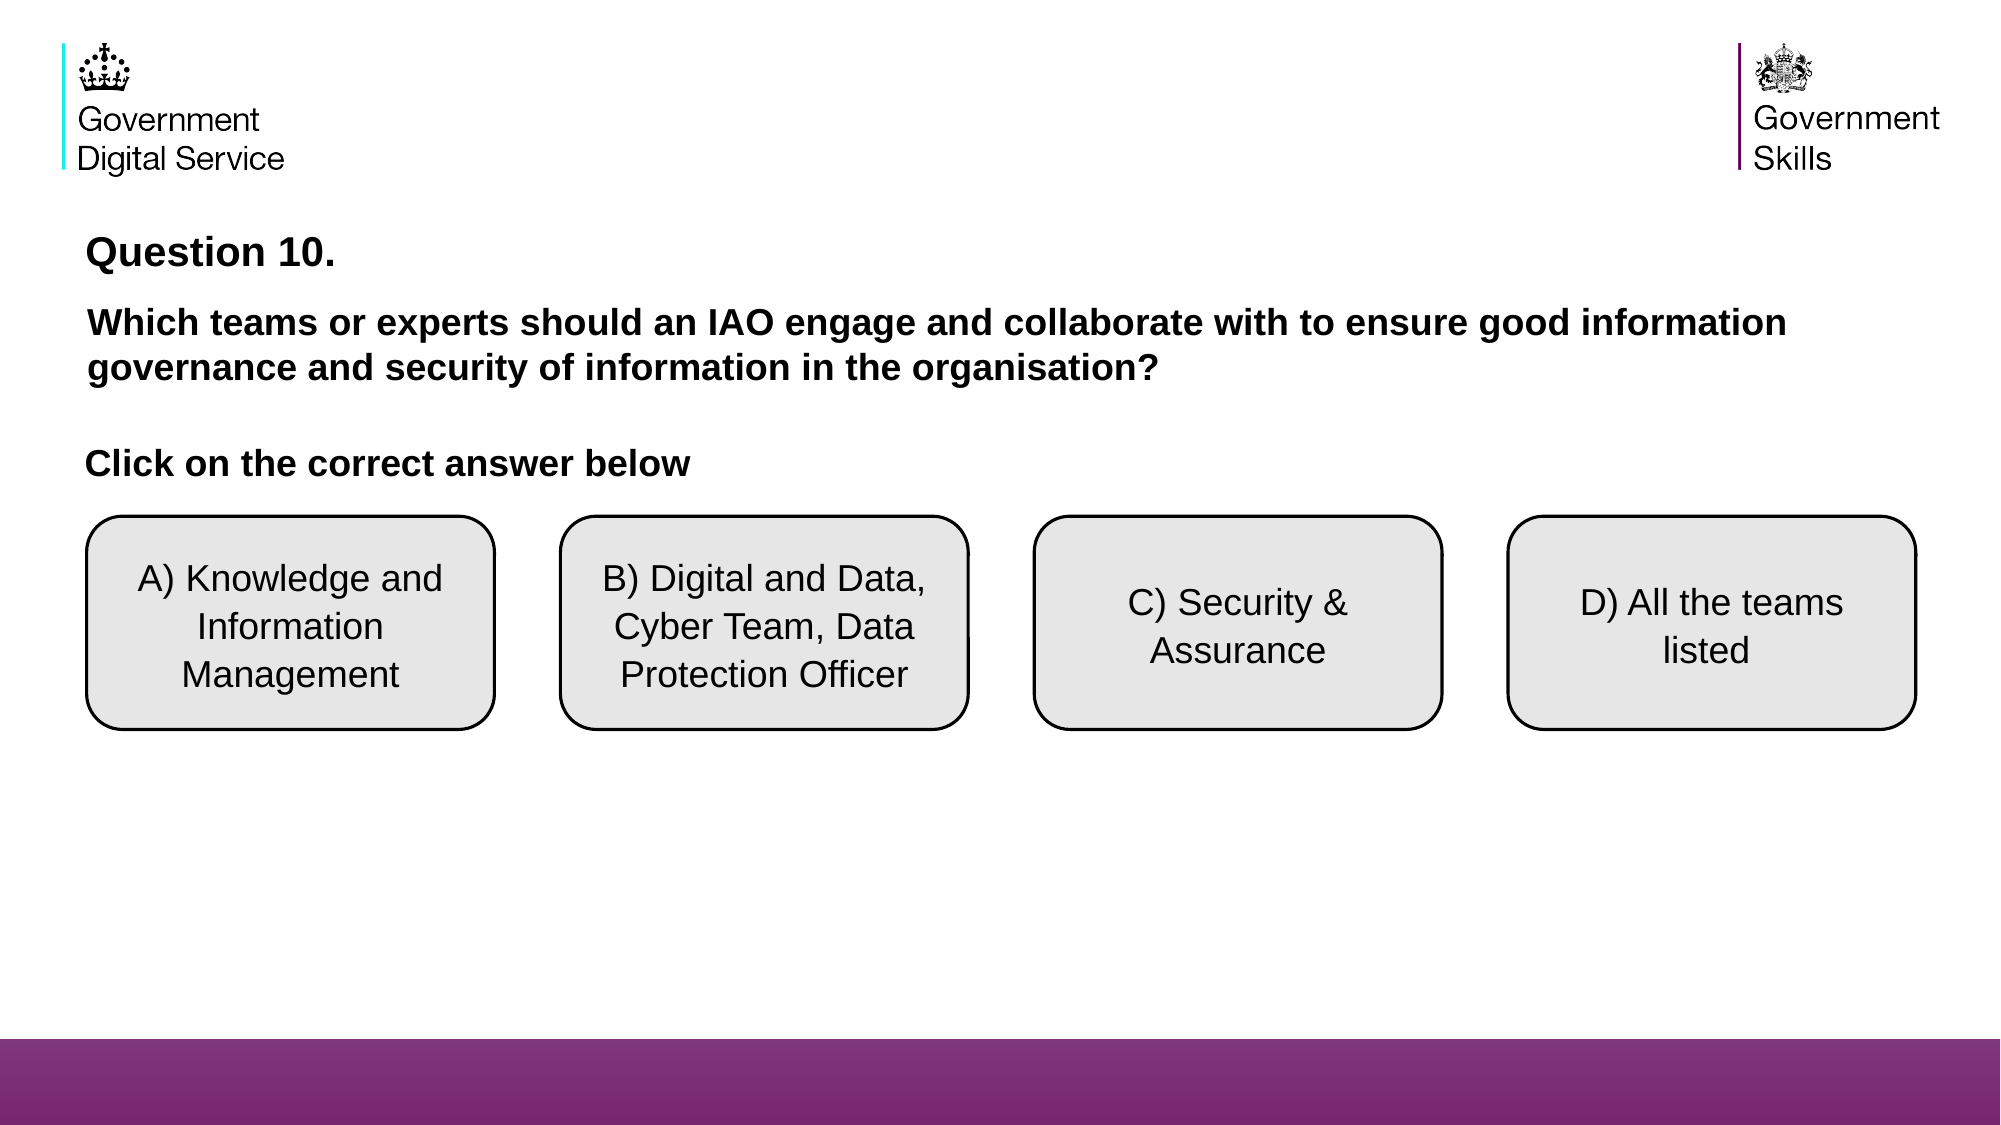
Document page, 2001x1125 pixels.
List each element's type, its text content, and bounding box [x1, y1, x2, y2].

text_box A) Knowledge and Information Management [86, 516, 495, 730]
text_box Click on the correct answer below [84, 428, 1099, 490]
title Question 10. [85, 222, 1811, 280]
text_box B) Digital and Data, Cyber Team, Data Protection Officer [560, 516, 969, 730]
text_box C) Security & Assurance [1034, 516, 1443, 730]
text_box Which teams or experts should an IAO engage and collaborate with to ensure good information governance and security of information in the organisation? [87, 298, 1916, 429]
text_box D) All the teams listed [1508, 516, 1916, 730]
